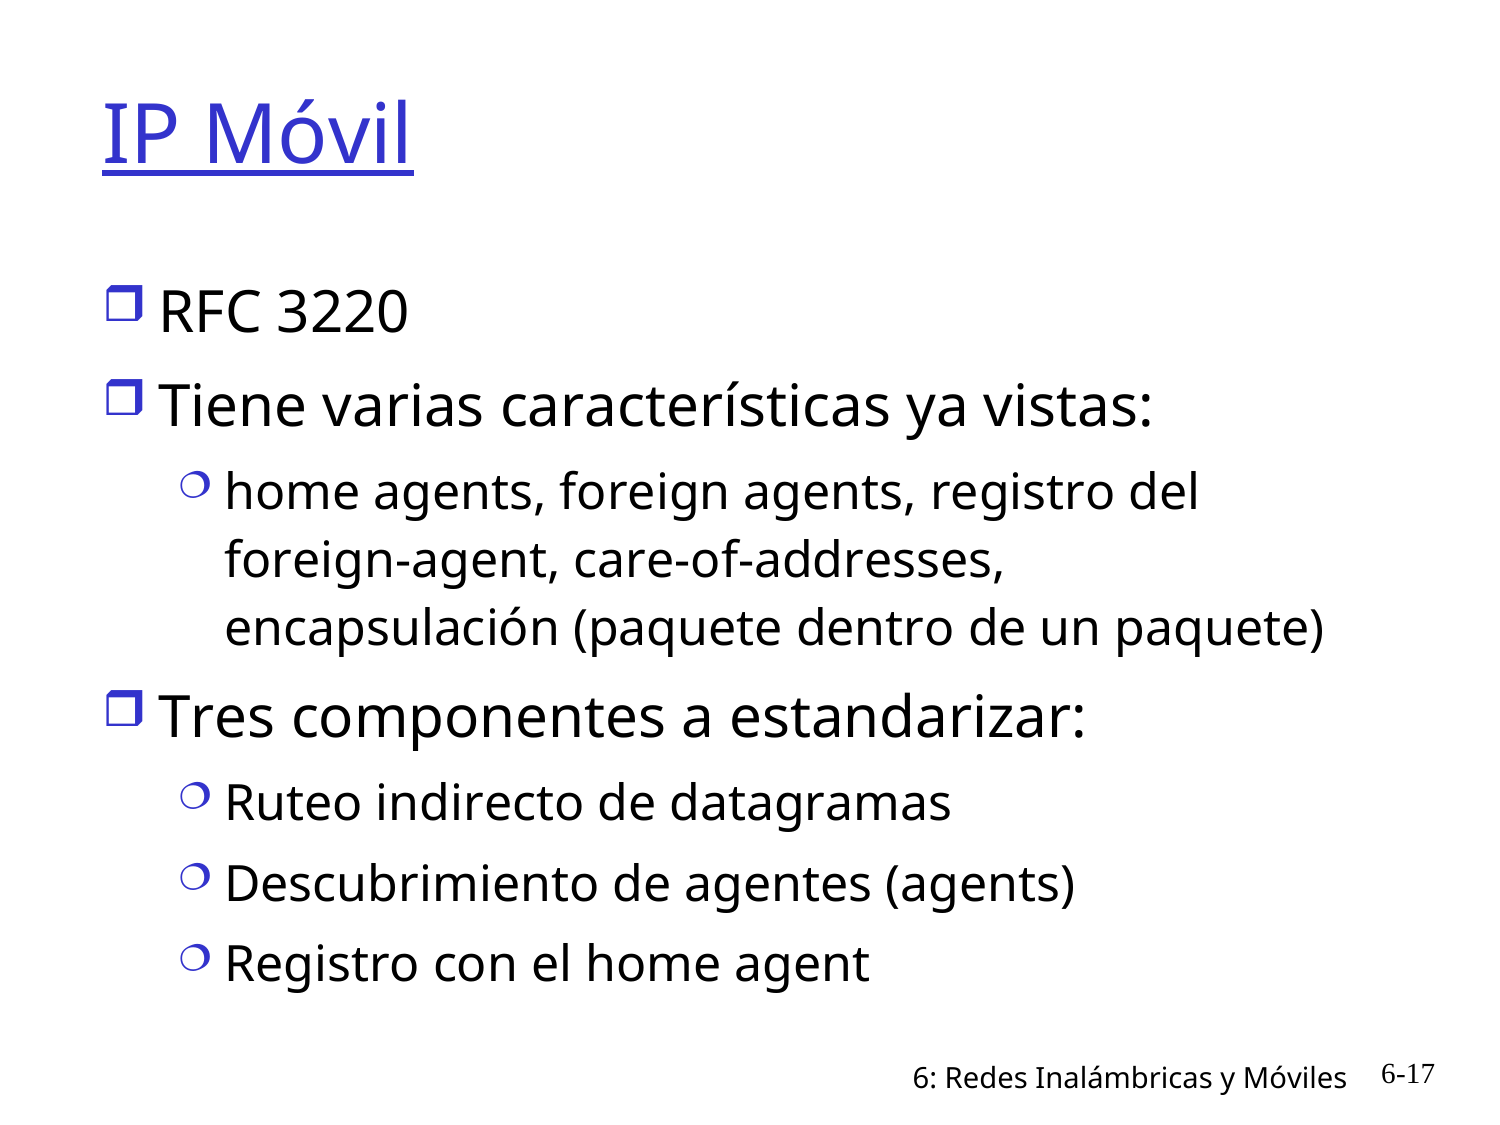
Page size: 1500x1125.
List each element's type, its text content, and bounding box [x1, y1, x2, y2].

list RFC 3220 Tiene varias características ya vistas: home agents, foreign agents, registro del foreign-agent, care-of-addresses, encapsulación (paquete dentro de un paquete) Tres componentes a estandarizar: Ruteo indirecto de datagramas Descubrimiento de agentes (agents) Registro con el home agent [87, 262, 1363, 1039]
title IP Móvil [87, 37, 1363, 225]
